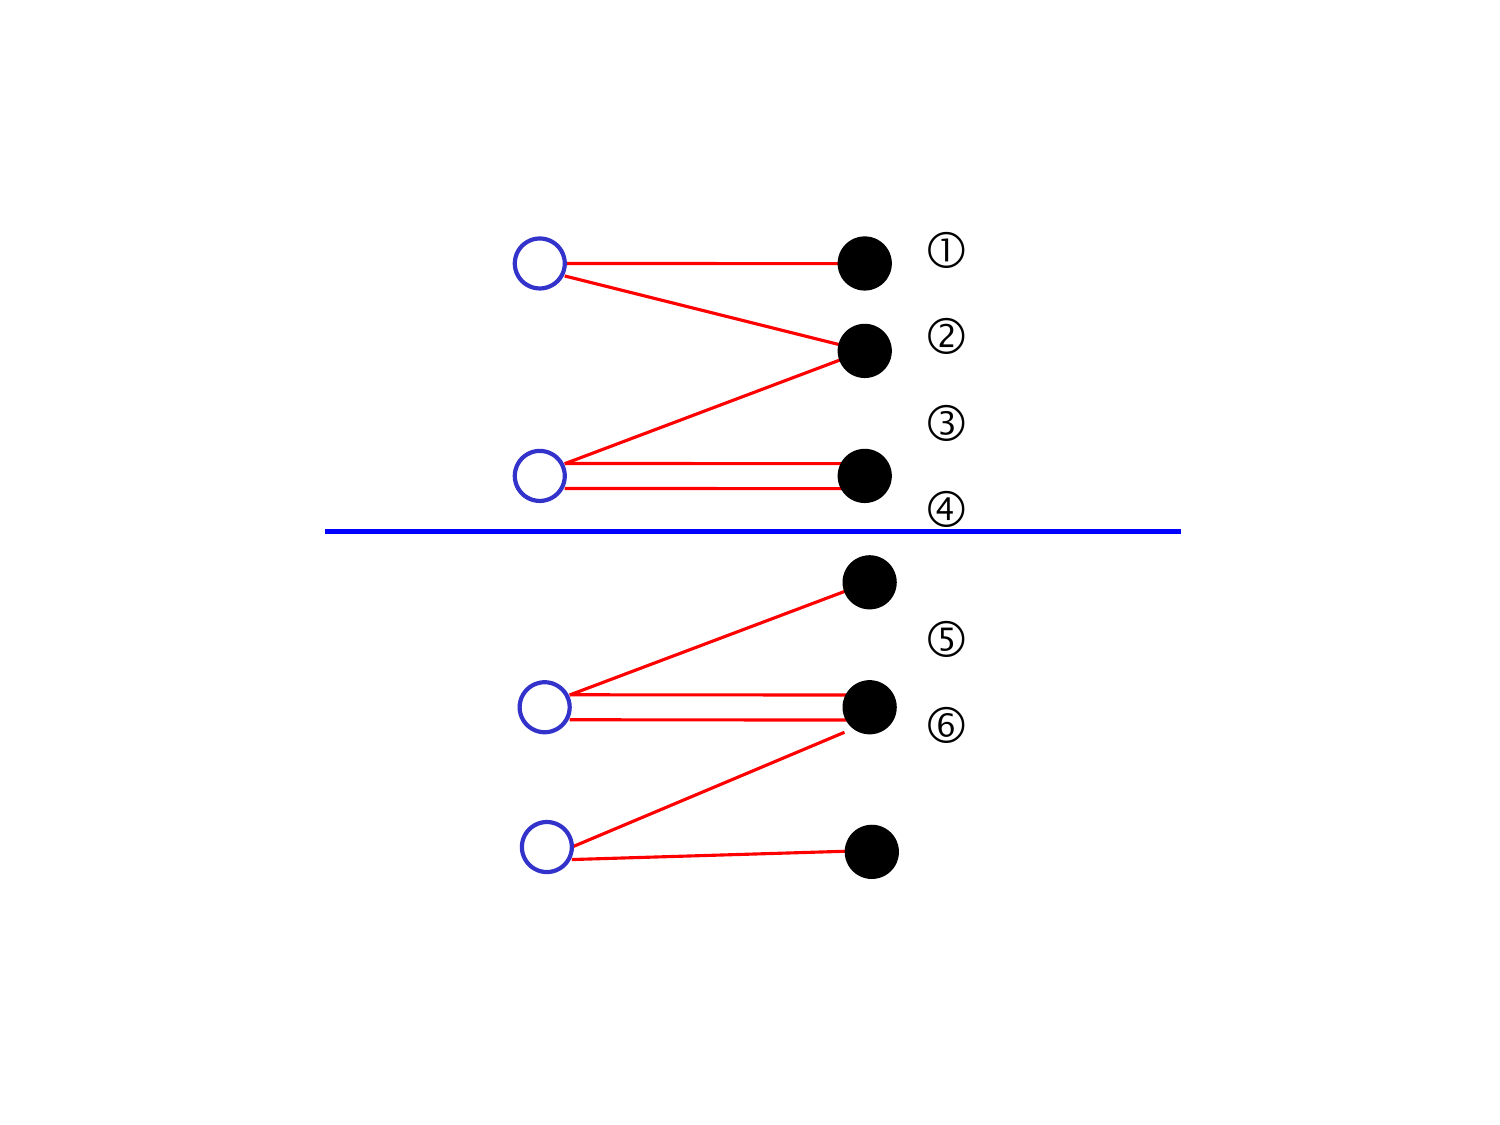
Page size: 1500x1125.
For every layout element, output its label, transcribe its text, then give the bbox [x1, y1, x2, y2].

text_box [839, 450, 890, 501]
text_box [846, 826, 897, 877]
text_box [839, 325, 890, 376]
text_box [844, 557, 895, 608]
text_box       [909, 226, 984, 529]
text_box [844, 682, 895, 733]
text_box       [909, 534, 984, 878]
text_box [839, 238, 890, 289]
